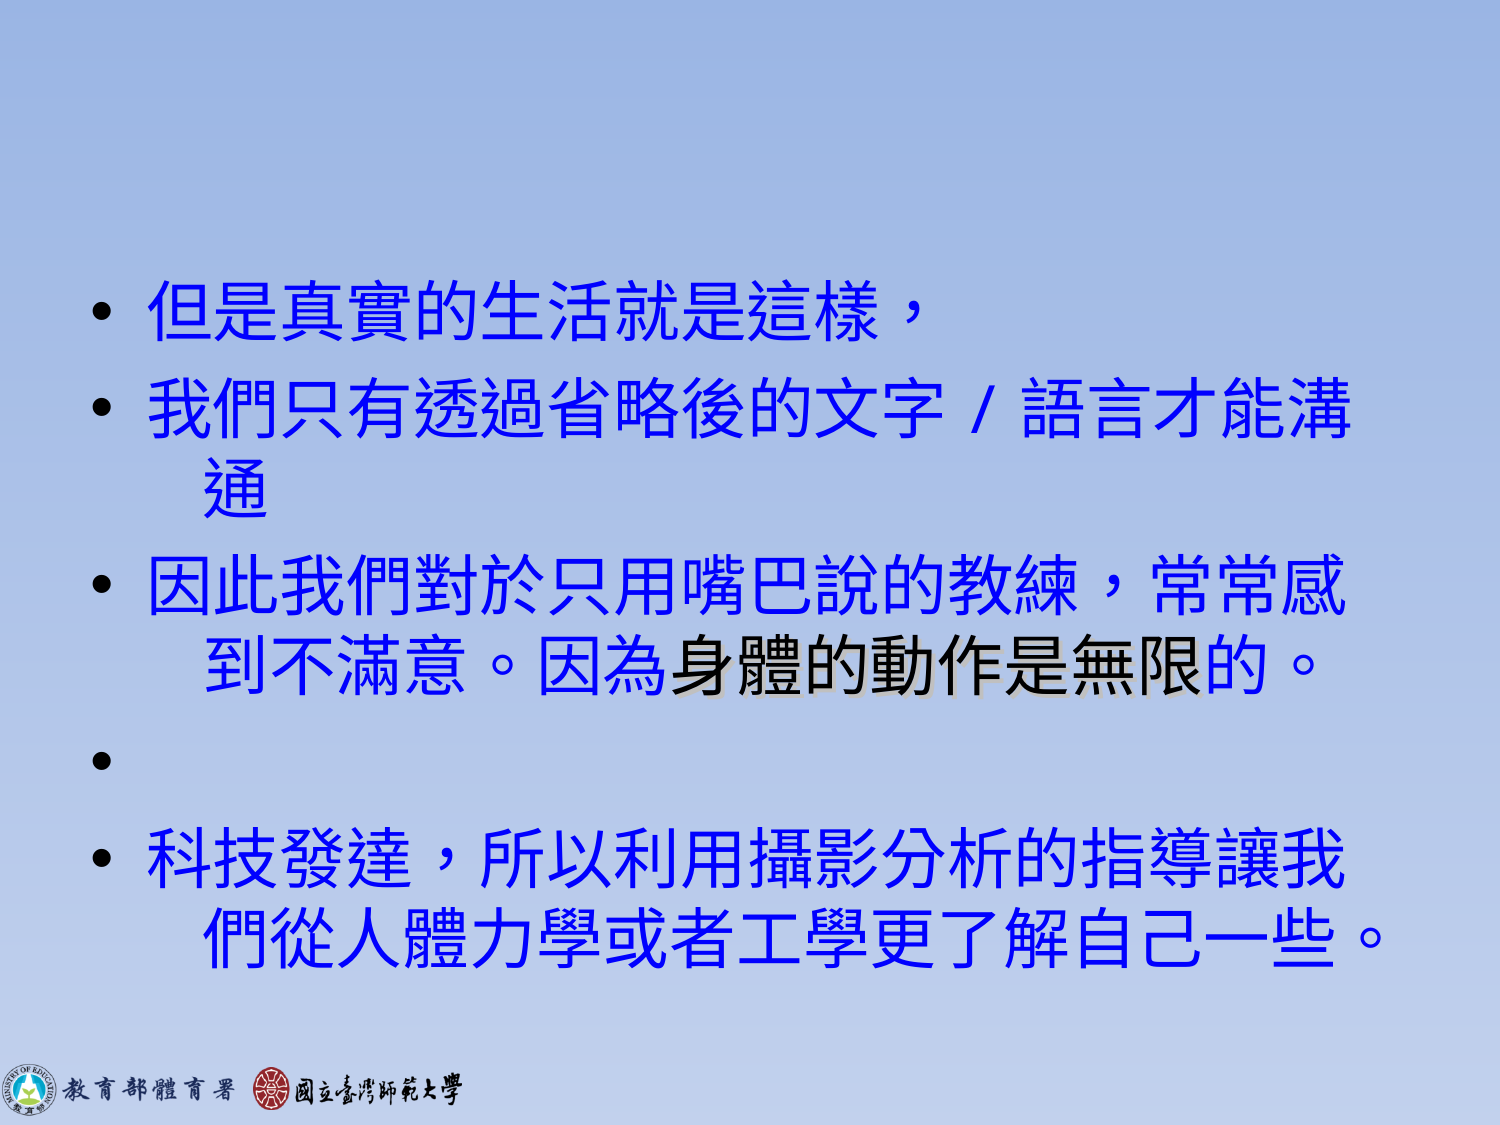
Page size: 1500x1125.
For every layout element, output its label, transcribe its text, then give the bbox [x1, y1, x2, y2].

list 但是真實的生活就是這樣， 我們只有透過省略後的文字/語言才能溝通 因此我們對於只用嘴巴說的教練，常常感到不滿意。因為身體的動作是無限的。 科技發達，所以利用攝影分析的指導讓我們從人體力學或者工學更了解自己一些。 [75, 262, 1426, 1005]
